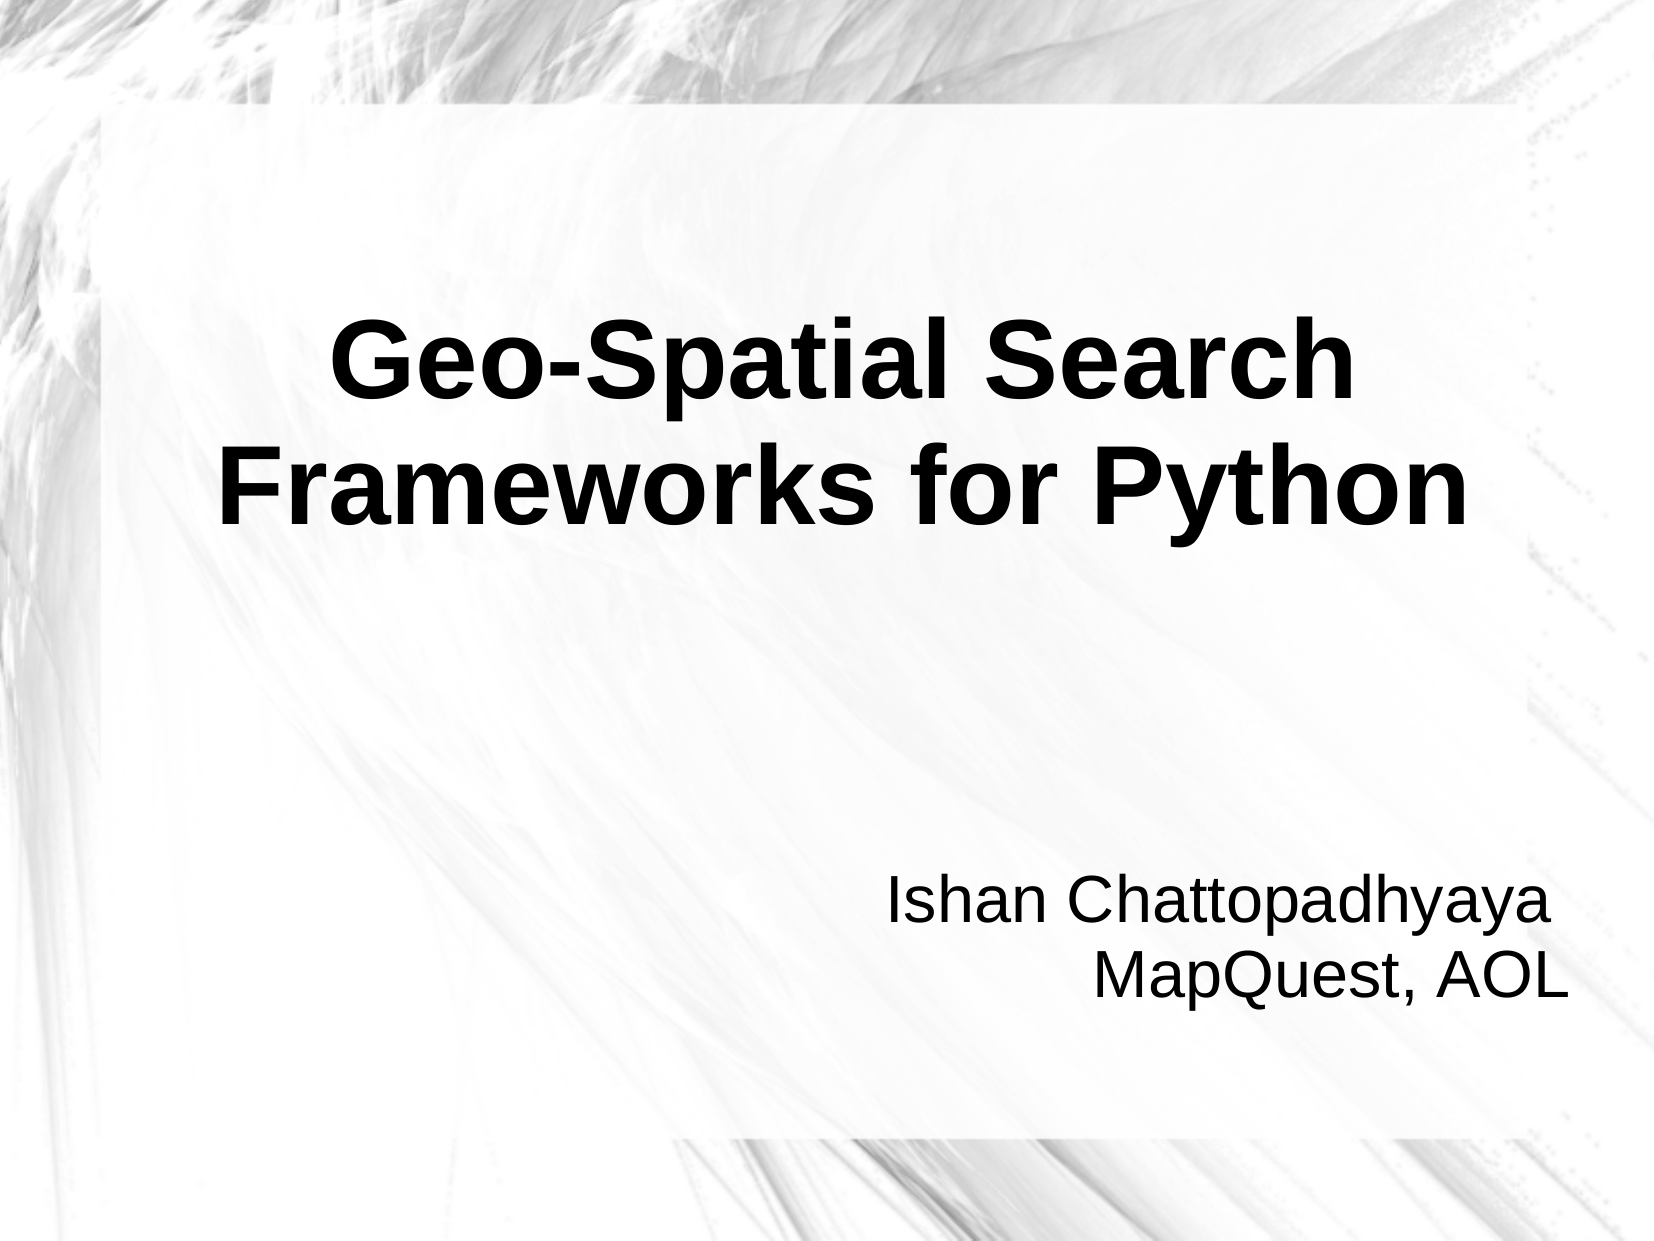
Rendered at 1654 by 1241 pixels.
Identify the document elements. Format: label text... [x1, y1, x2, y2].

list Ishan Chattopadhyaya MapQuest, AOL [112, 862, 1571, 1013]
picture [0, 0, 1654, 1241]
title Geo-Spatial Search Frameworks for Python [150, 296, 1538, 548]
